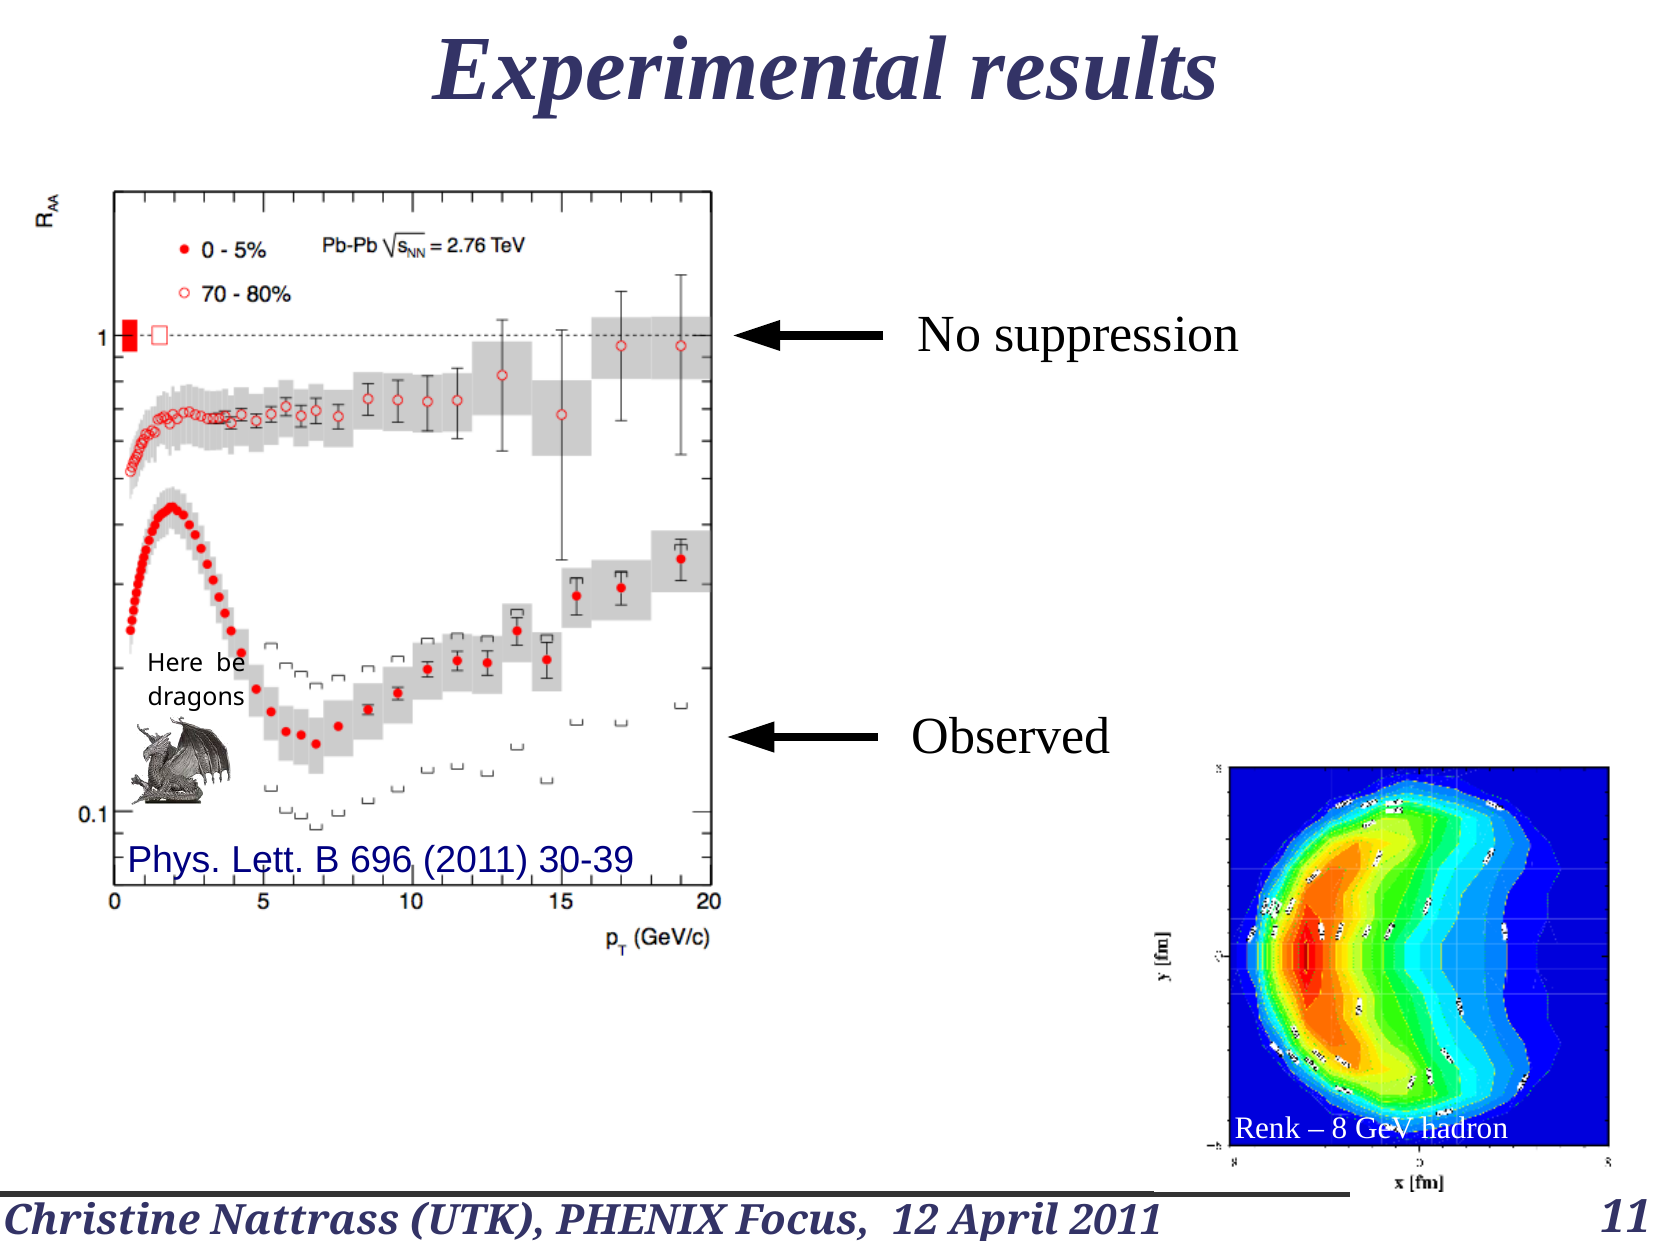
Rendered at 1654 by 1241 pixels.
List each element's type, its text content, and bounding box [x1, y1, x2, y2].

text_box Phys. Lett. B 696 (2011) 30-39 [112, 830, 650, 888]
text_box Renk – 8 GeV hadron [1219, 1103, 1613, 1153]
text_box Here be dragons [92, 637, 301, 733]
text_box Observed [897, 699, 1273, 772]
picture [0, 145, 761, 971]
picture [1154, 762, 1613, 1193]
text_box No suppression [902, 297, 1278, 371]
title Experimental results [82, 3, 1571, 135]
